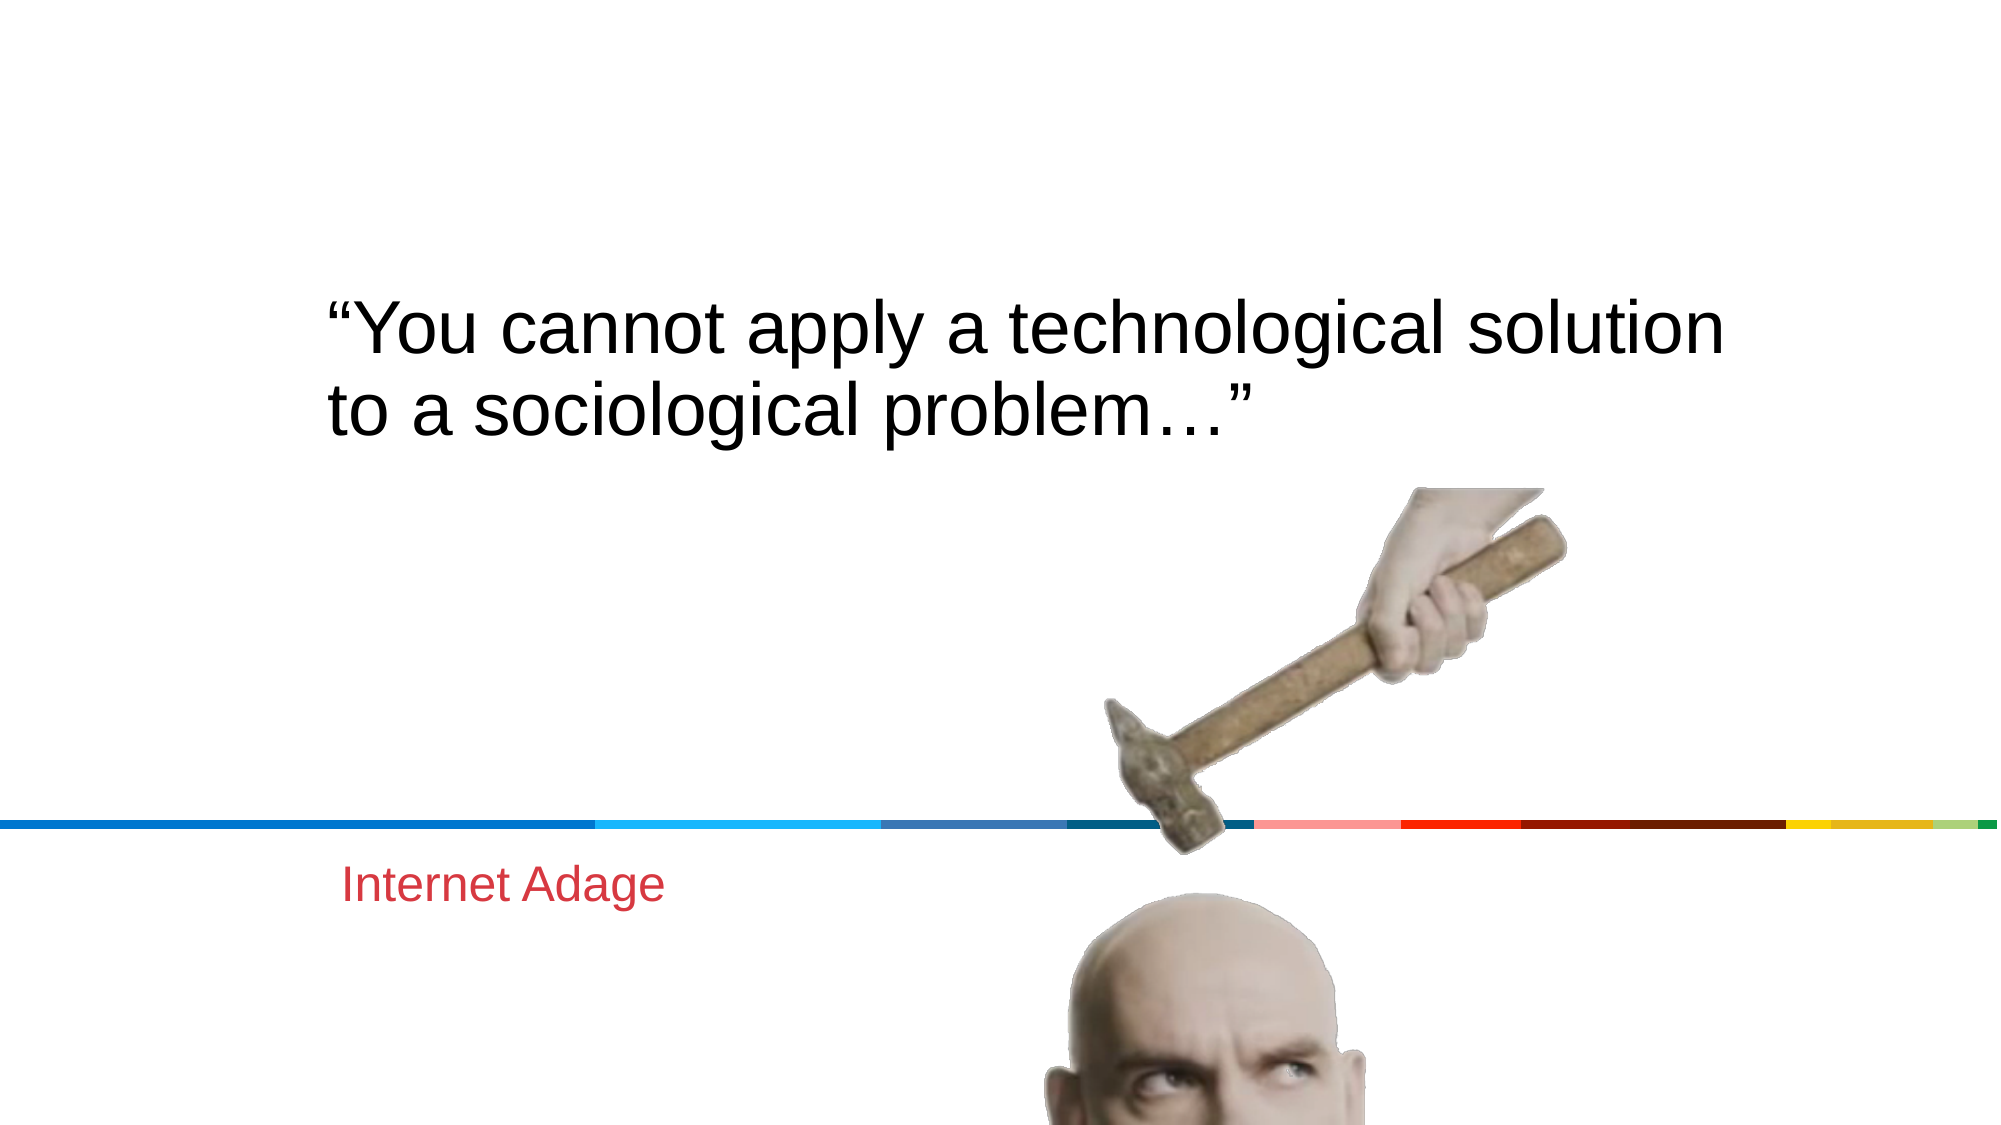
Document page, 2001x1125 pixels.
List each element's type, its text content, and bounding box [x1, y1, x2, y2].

picture [1000, 478, 1664, 1125]
text_box Internet Adage [325, 843, 1000, 927]
text_box [1664, 820, 1997, 829]
text_box [0, 820, 1000, 829]
text_box “You cannot apply a technological solution to a sociological problem…” [312, 261, 1787, 479]
